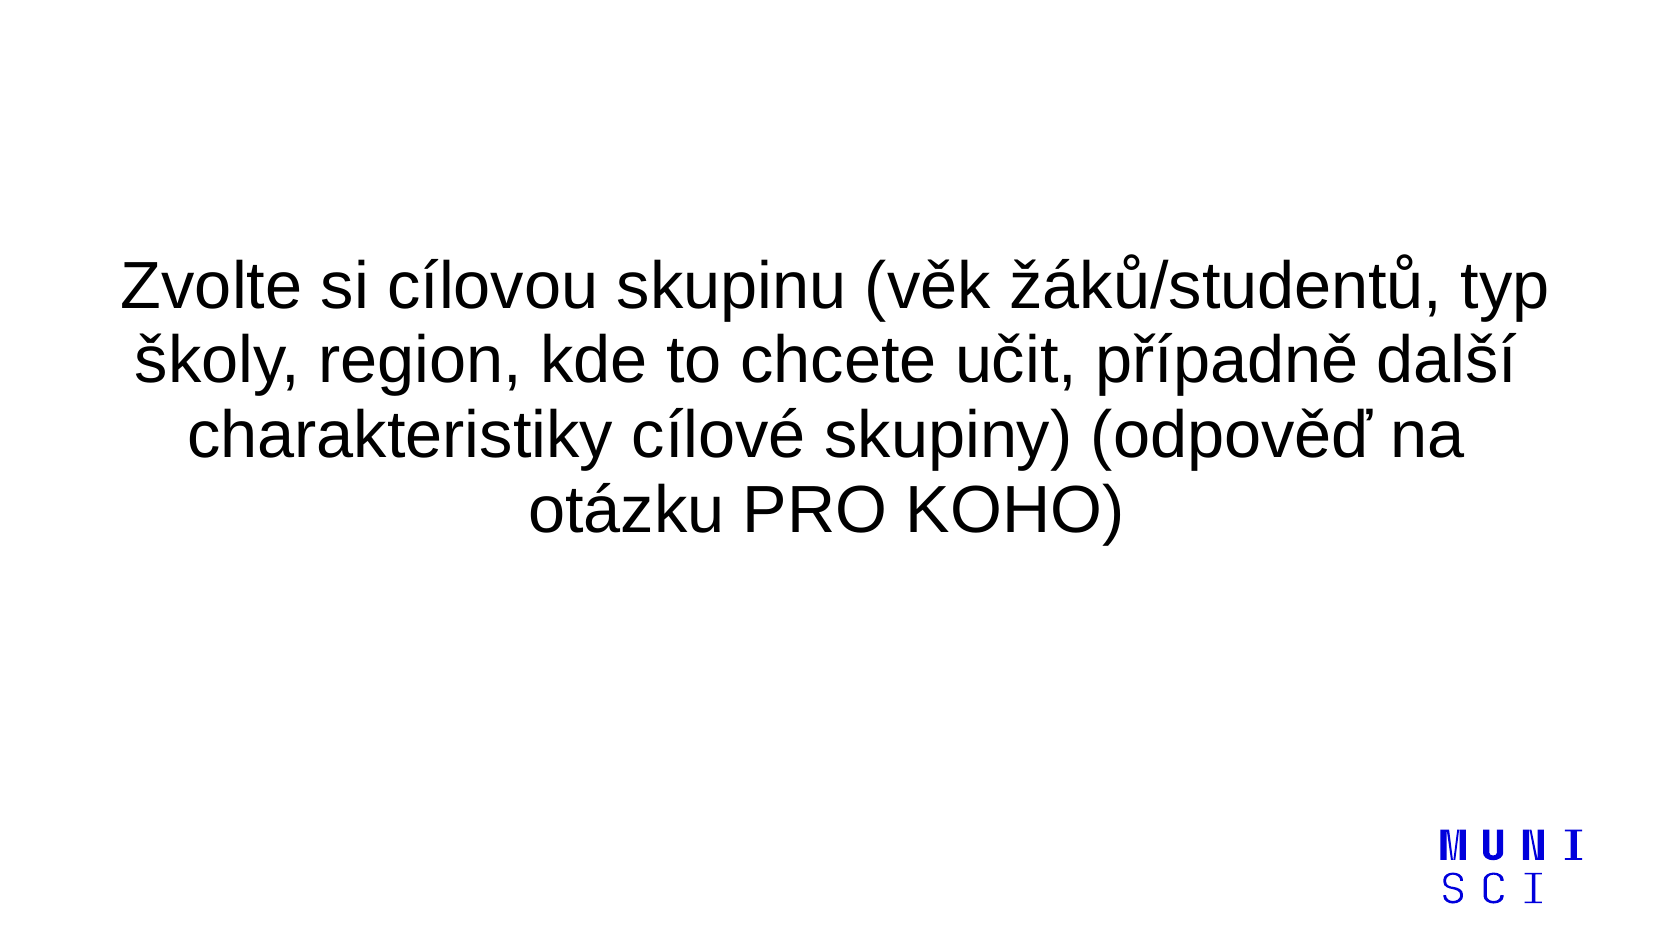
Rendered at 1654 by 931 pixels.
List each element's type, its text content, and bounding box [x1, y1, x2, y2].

subtitle Zvolte si cílovou skupinu (věk žáků/studentů, typ školy, region, kde to chcete učit, případně další charakteristiky cílové skupiny) (odpověď na otázku PRO KOHO) [82, 37, 1571, 758]
